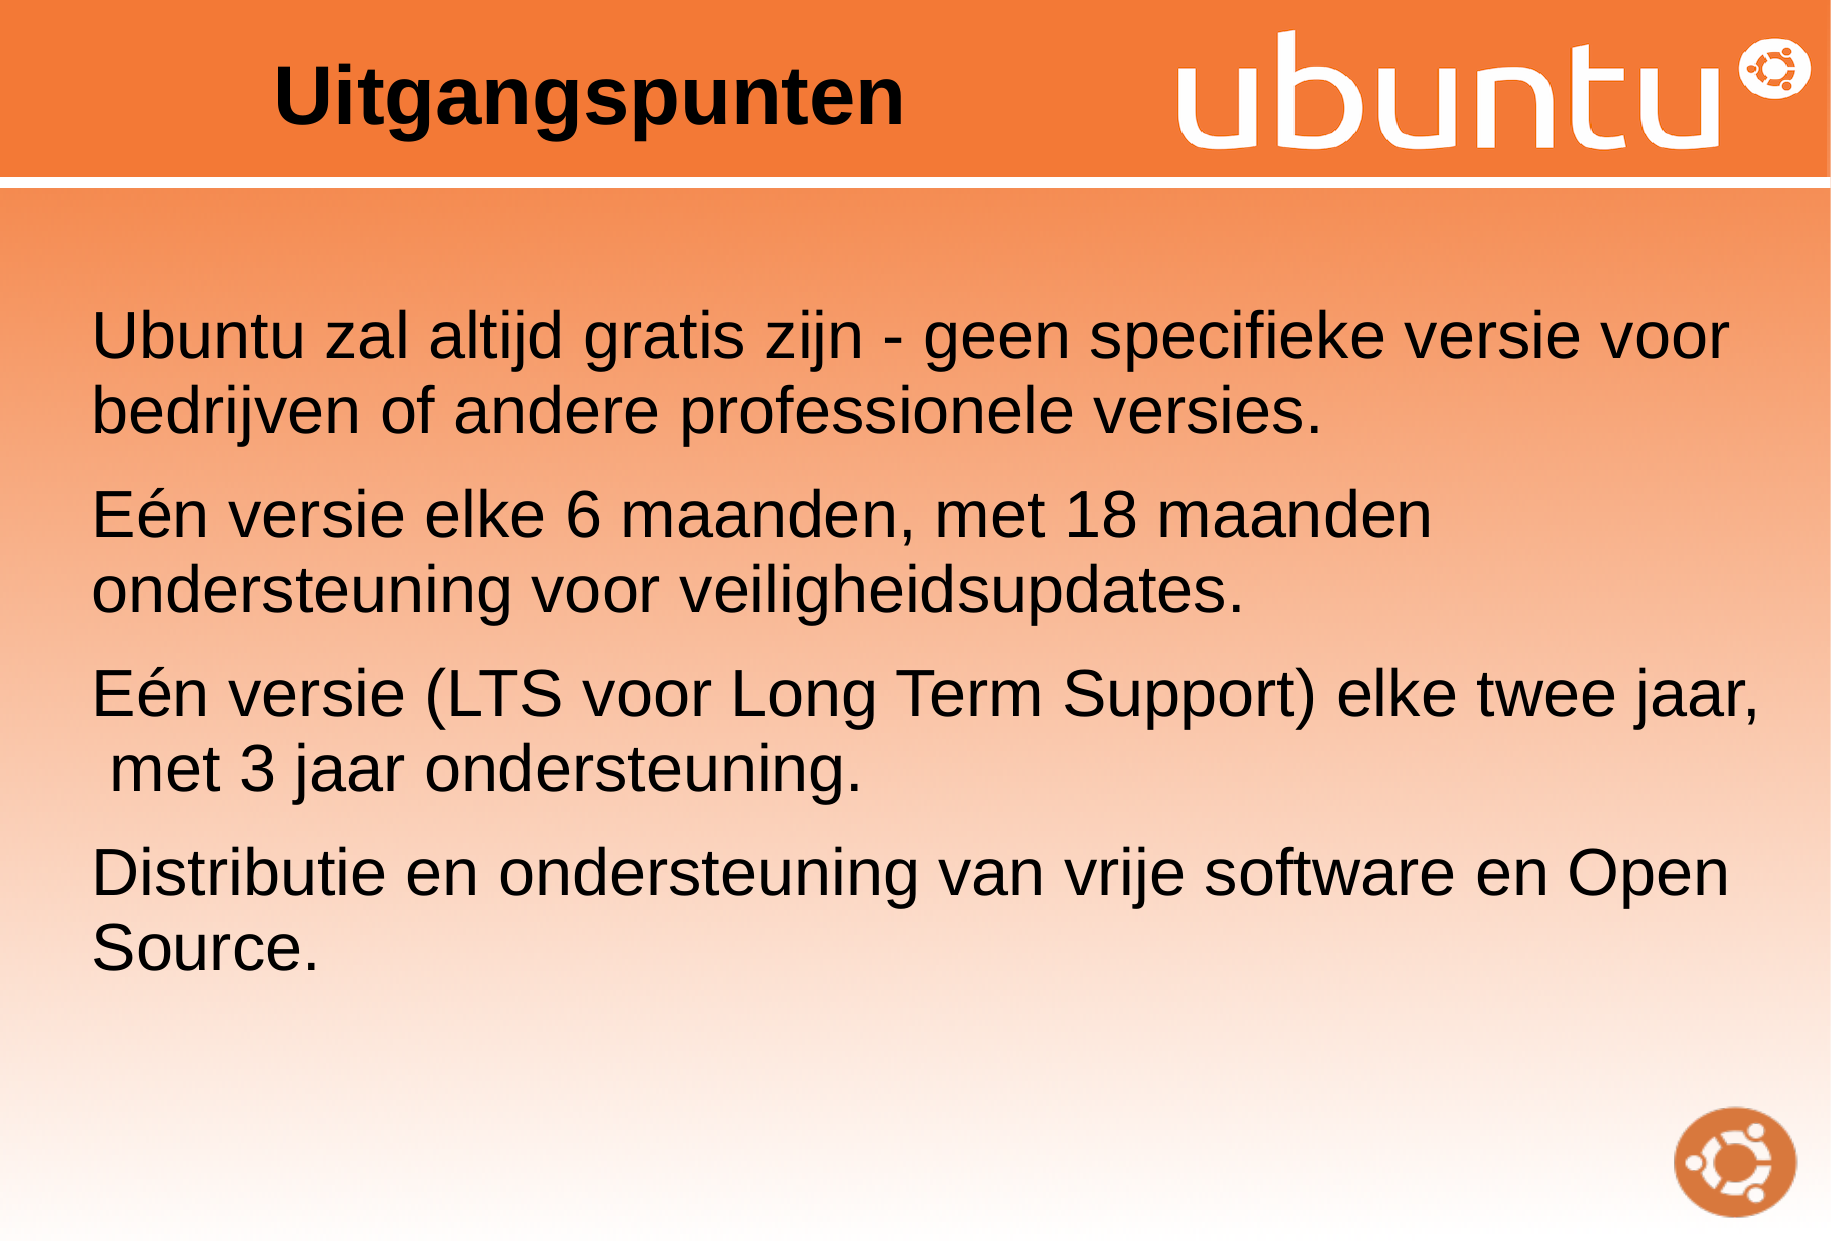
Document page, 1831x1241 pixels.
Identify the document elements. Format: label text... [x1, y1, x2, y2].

list Ubuntu zal altijd gratis zijn - geen specifieke versie voor bedrijven of andere professionele versies. Eén versie elke 6 maanden, met 18 maanden ondersteuning voor veiligheidsupdates. Eén versie (LTS voor Long Term Support) elke twee jaar, met 3 jaar ondersteuning. Distributie en ondersteuning van vrije software en Open Source. [91, 298, 1766, 985]
title Uitgangspunten [56, 49, 1125, 143]
picture [0, 0, 1831, 1241]
